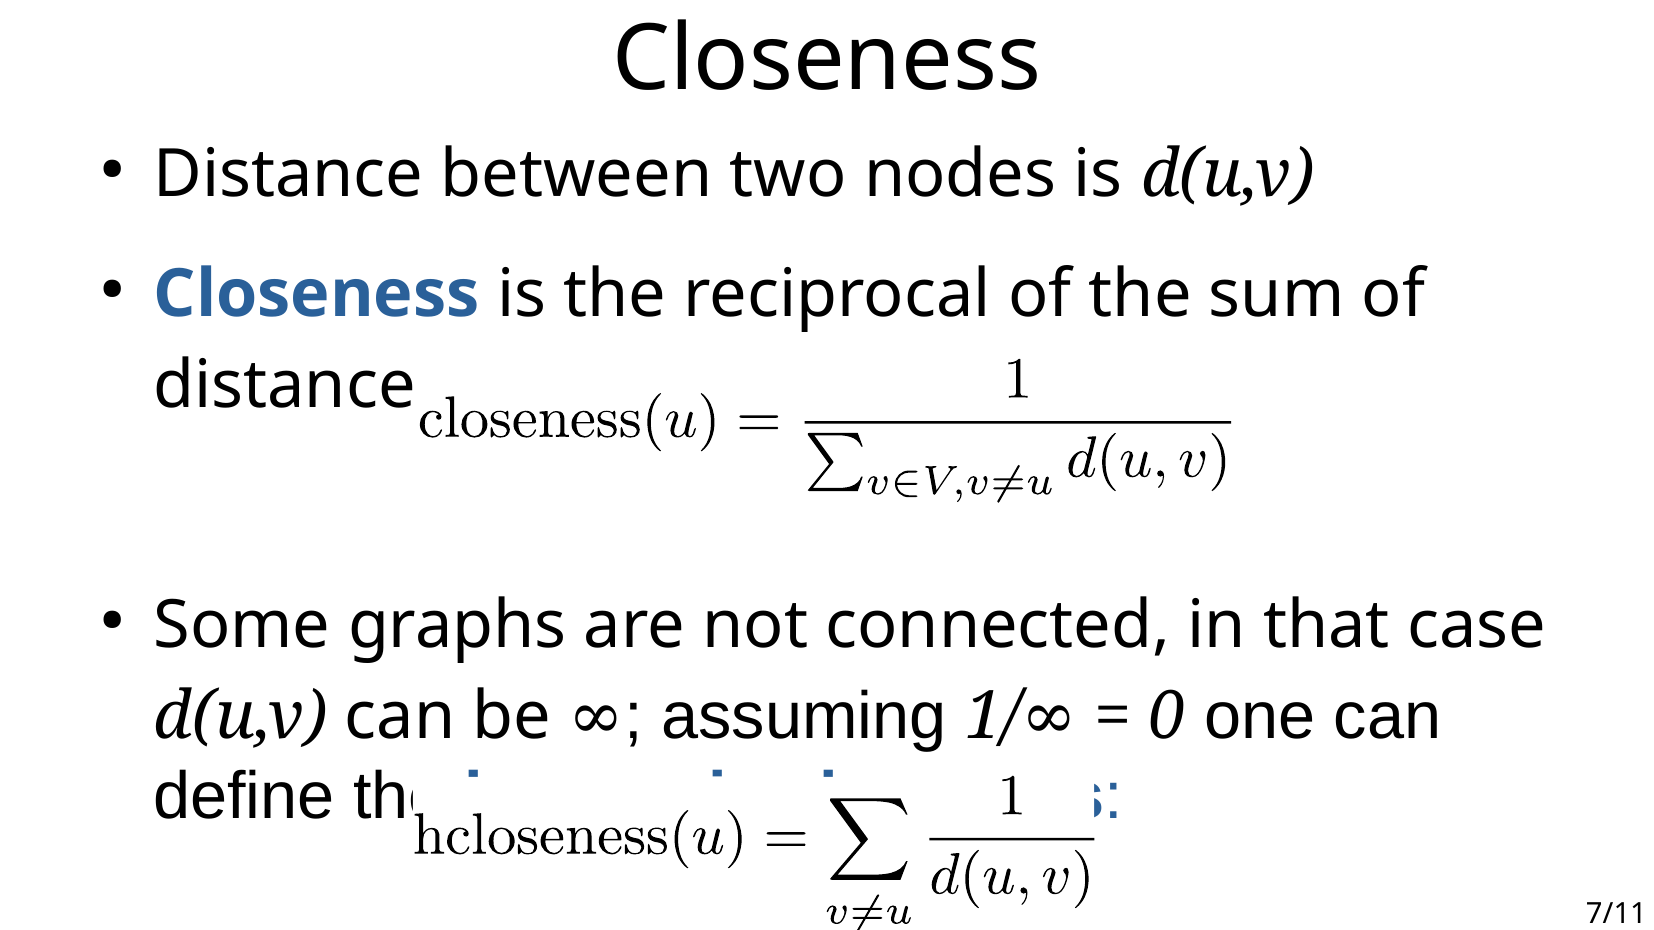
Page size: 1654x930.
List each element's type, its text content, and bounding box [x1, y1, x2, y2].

text_box [417, 358, 1232, 503]
list Distance between two nodes is d(u,v) Closeness is the reciprocal of the sum of distances Some graphs are not connected, in that case d(u,v) can be ∞; assuming 1/∞ = 0 one can define the harmonic closeness: [82, 124, 1571, 845]
text_box [412, 775, 1095, 930]
title Closeness [82, 0, 1571, 119]
